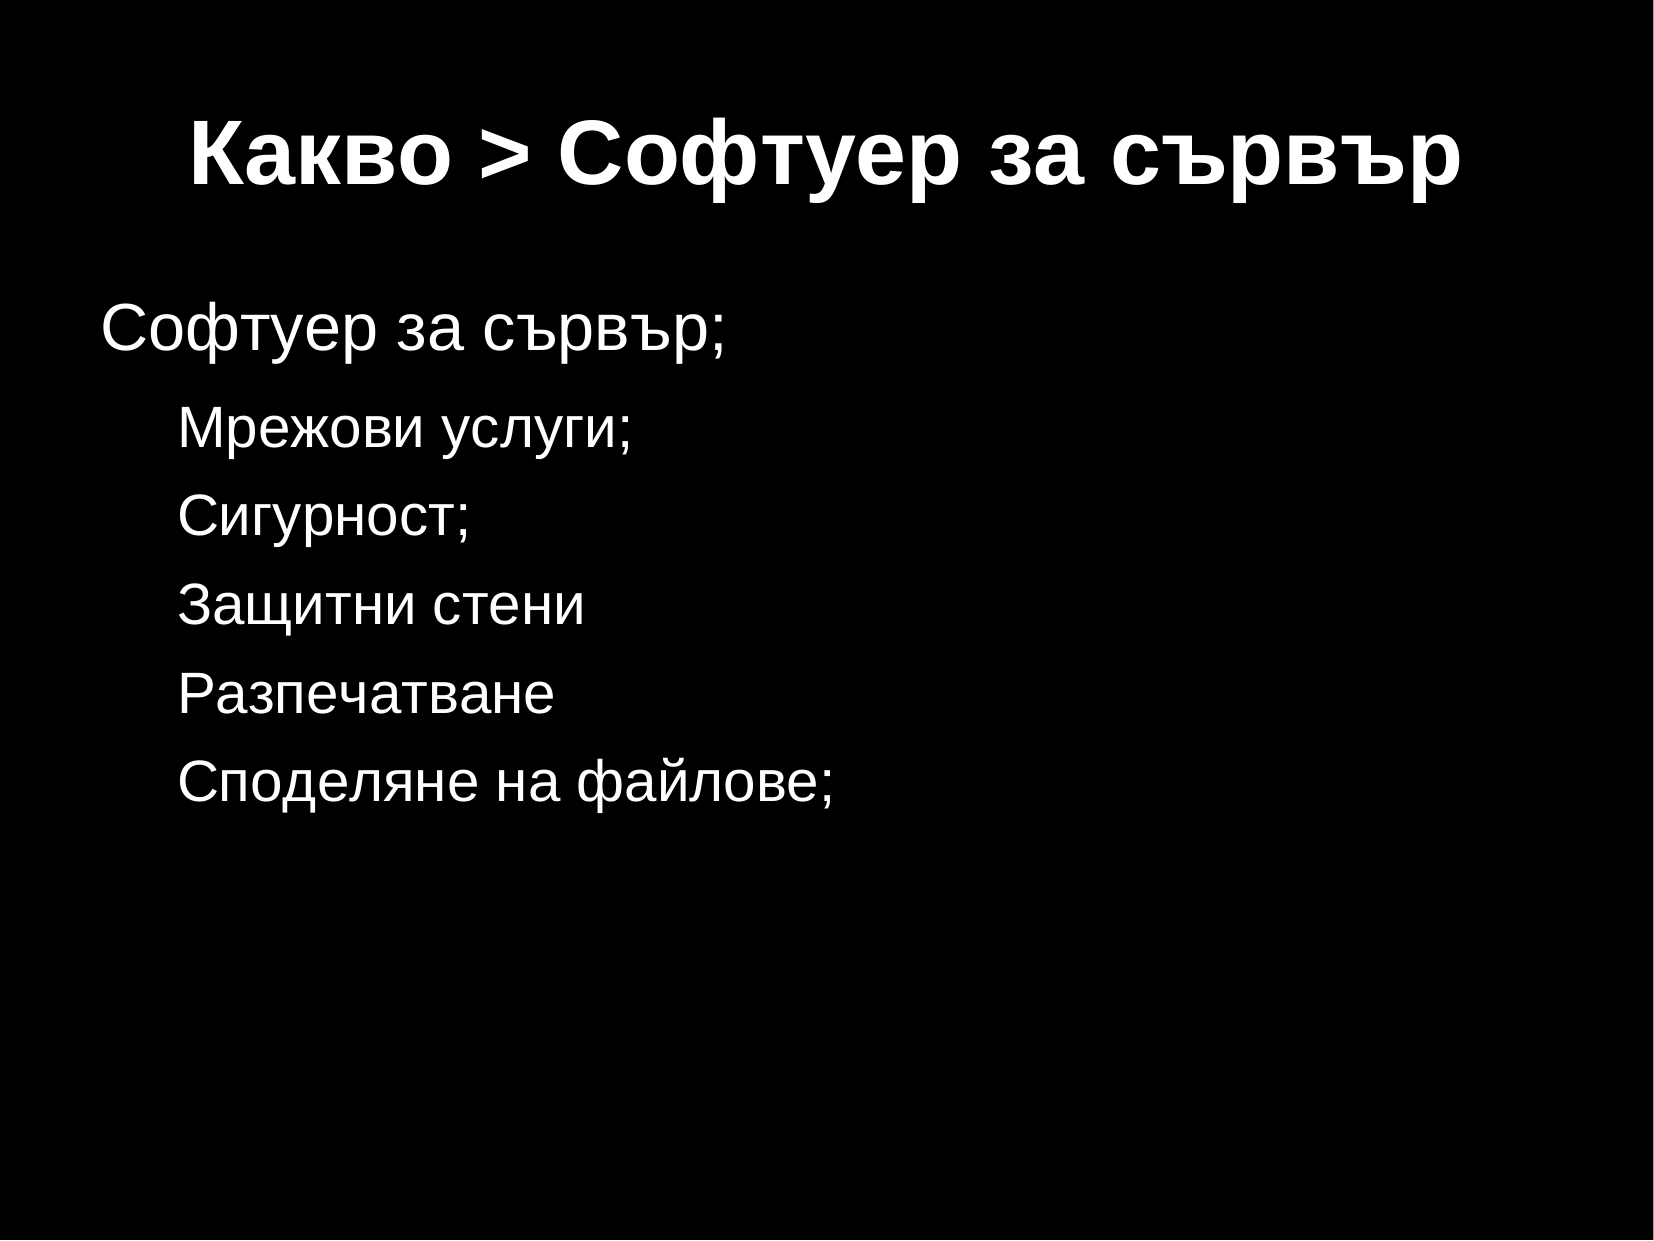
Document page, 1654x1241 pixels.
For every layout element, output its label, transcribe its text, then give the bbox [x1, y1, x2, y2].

title Какво > Софтуер за сървър [82, 49, 1571, 257]
list Софтуер за сървър; Мрежови услуги; Сигурност; Защитни стени Разпечатване Споделяне на файлове; [82, 290, 1571, 1109]
